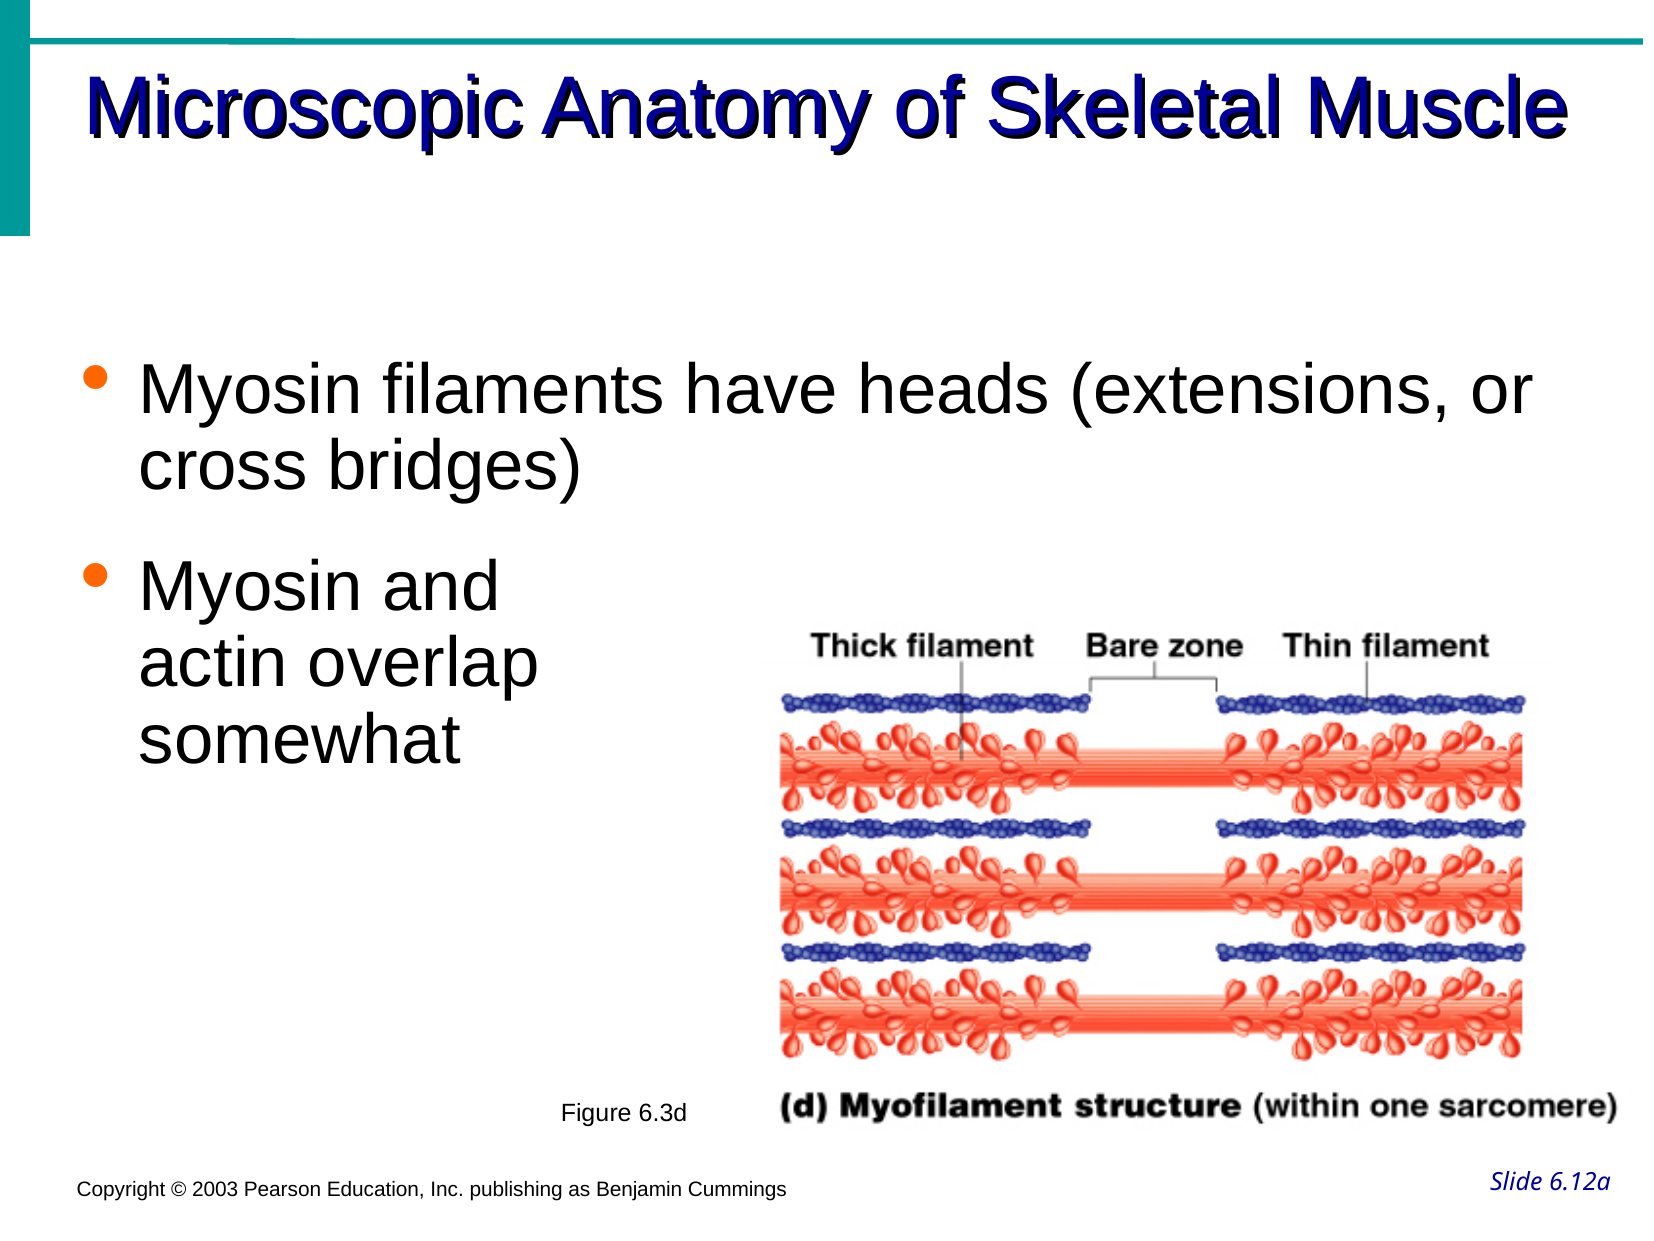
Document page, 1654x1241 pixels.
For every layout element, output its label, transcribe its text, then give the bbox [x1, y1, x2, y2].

text_box Copyright © 2003 Pearson Education, Inc. publishing as Benjamin Cummings [61, 1168, 802, 1209]
text_box Figure 6.3d [447, 1088, 703, 1134]
picture [757, 606, 1634, 1130]
text_box [0, 0, 28, 235]
list Microscopic Anatomy of Skeletal Muscle [68, 55, 1585, 271]
text_box Myosin filaments have heads (extensions, or cross bridges) Myosin and actin overlap somewhat [68, 344, 1560, 787]
title Slide 6.12a [1391, 1157, 1626, 1213]
